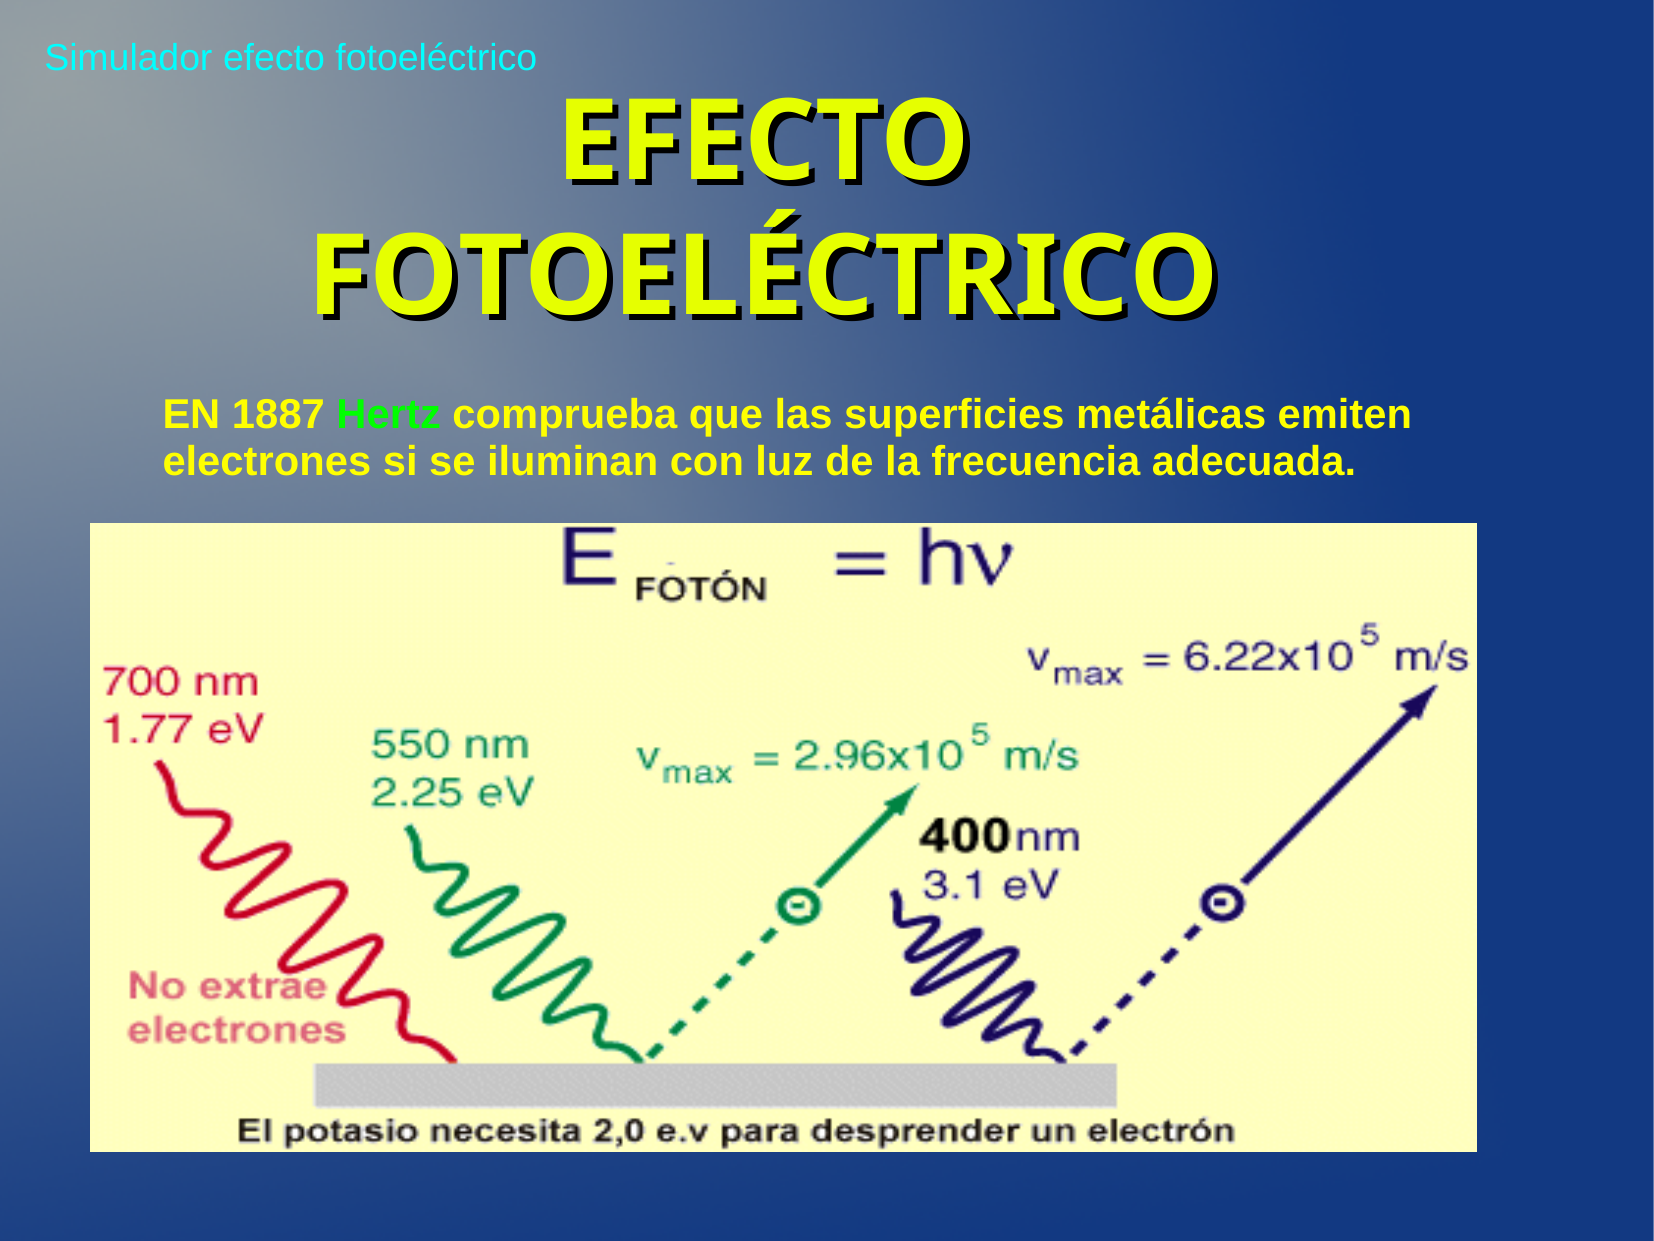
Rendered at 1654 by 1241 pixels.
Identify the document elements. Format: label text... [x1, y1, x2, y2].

text_box EN 1887 Hertz comprueba que las superficies metálicas emiten electrones si se iluminan con luz de la frecuencia adecuada. [147, 383, 1565, 502]
text_box Simulador efecto fotoeléctrico [29, 29, 639, 101]
title EFECTO FOTOELÉCTRICO [88, 59, 1439, 345]
picture [0, 0, 1654, 1241]
